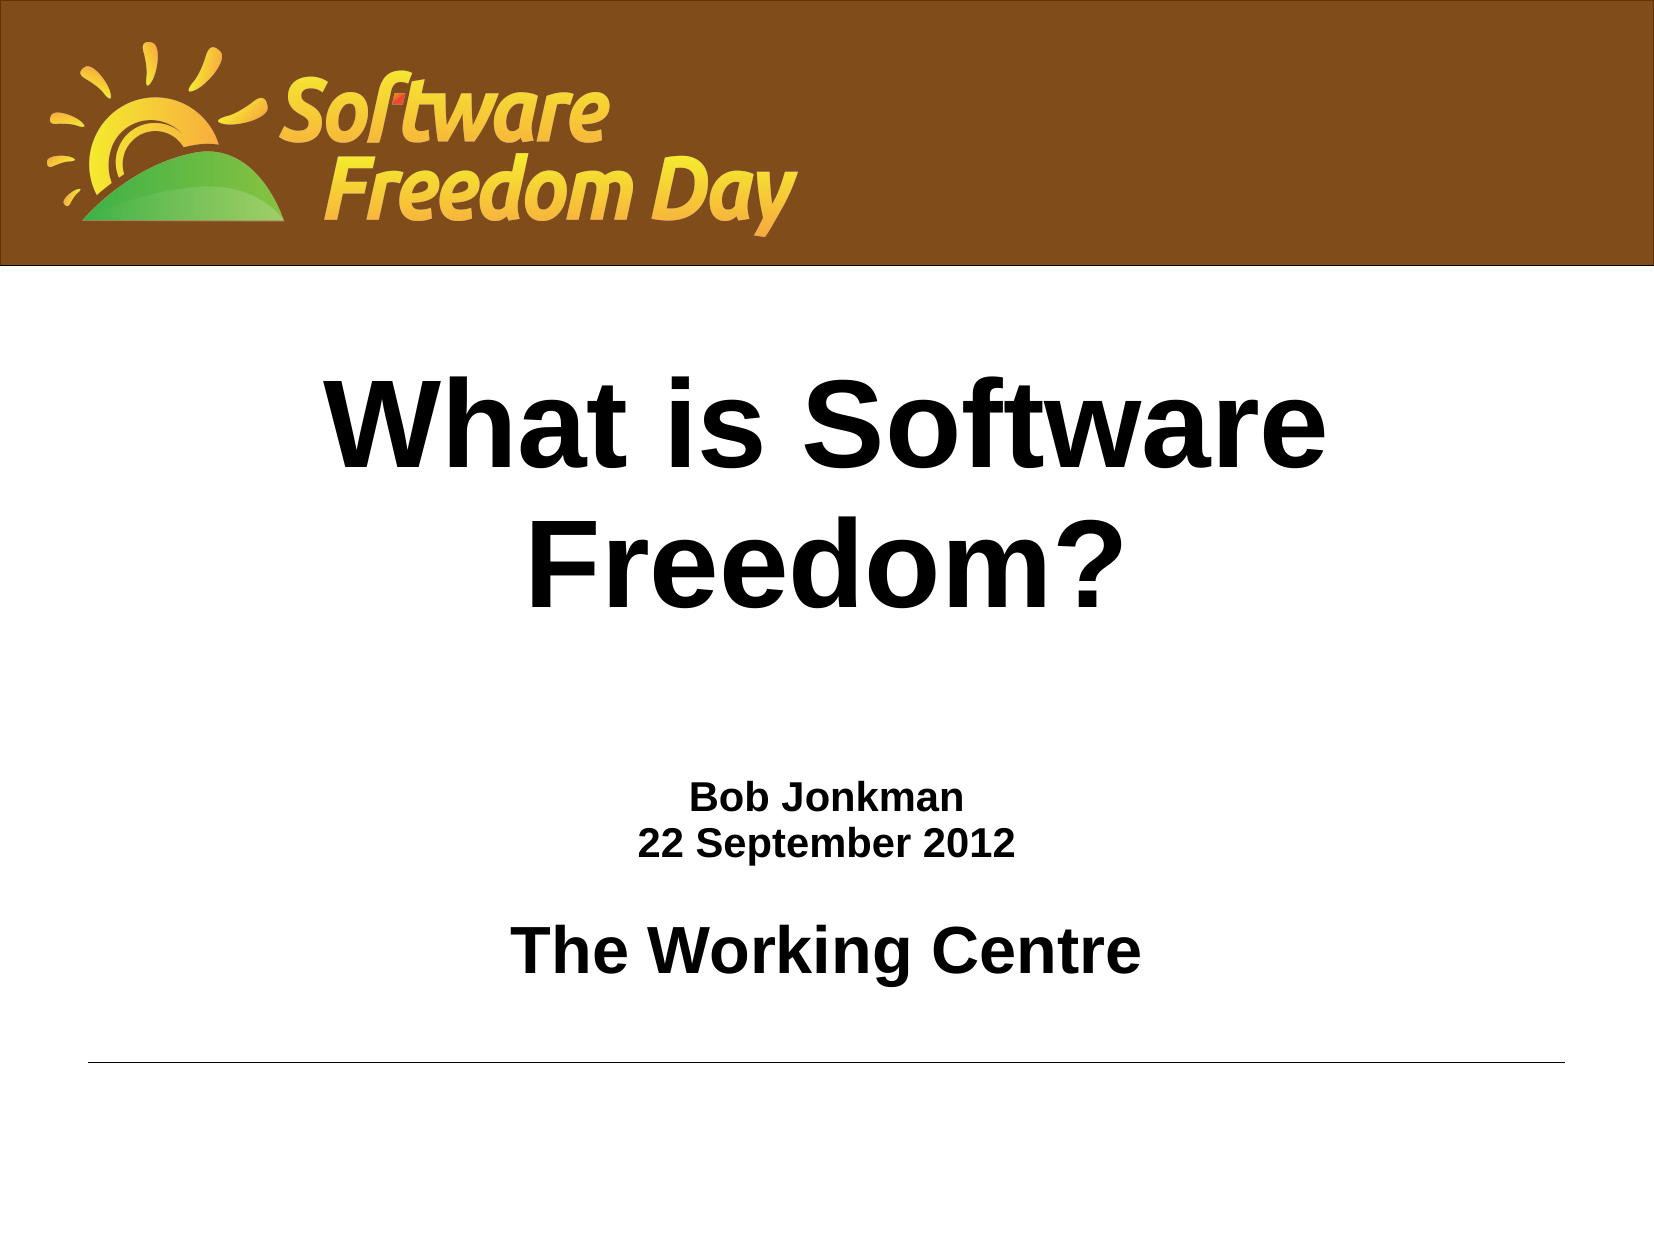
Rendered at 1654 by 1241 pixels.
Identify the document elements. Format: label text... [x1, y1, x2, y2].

picture [47, 42, 798, 237]
text_box What is Software Freedom? Bob Jonkman 22 September 2012 The Working Centre [88, 346, 1565, 996]
